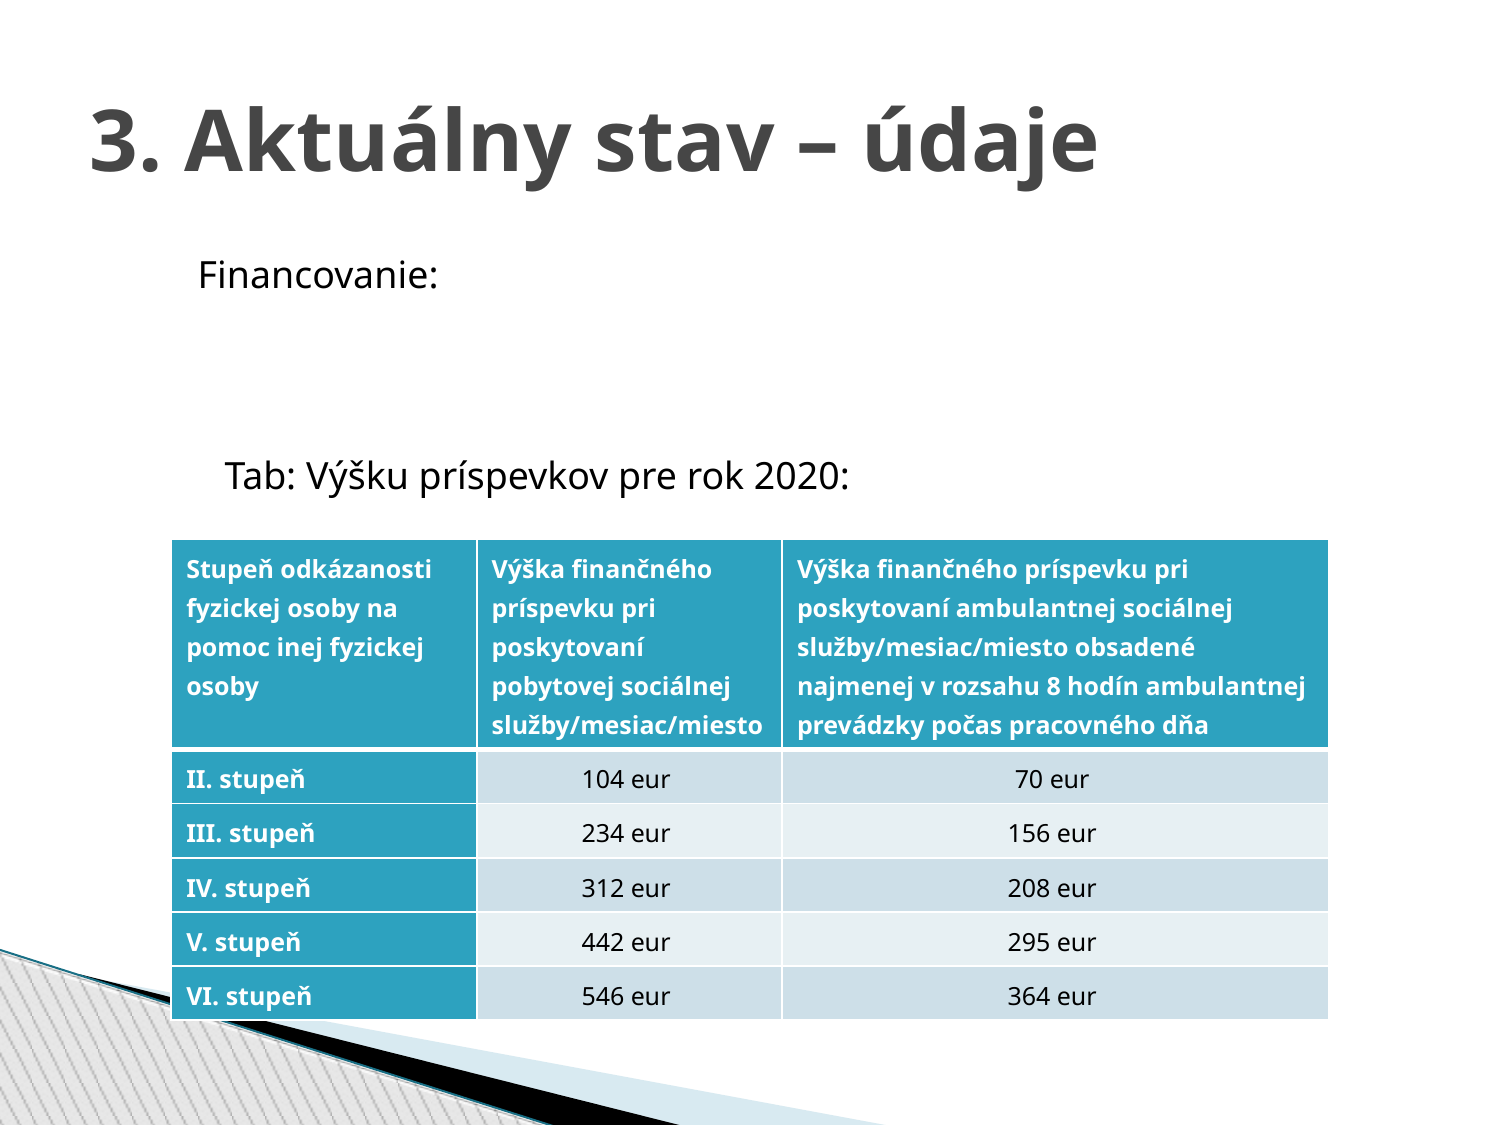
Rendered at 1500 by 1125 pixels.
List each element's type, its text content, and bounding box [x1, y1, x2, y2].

table_cell 442 eur [478, 913, 781, 965]
table_cell 208 eur [783, 859, 1328, 911]
table_cell 312 eur [478, 859, 781, 911]
table_cell 364 eur [783, 967, 1328, 1019]
table_cell IV. stupeň [172, 859, 476, 911]
text_box Financovanie: [182, 243, 1412, 304]
text_box 3. Aktuálny stav – údaje [74, 45, 1425, 233]
table_cell VI. stupeň [172, 967, 476, 1019]
table_cell 156 eur [783, 804, 1328, 857]
text_box Tab: Výšku príspevkov pre rok 2020: [209, 444, 866, 505]
table_cell 234 eur [478, 804, 781, 857]
table_cell 295 eur [783, 913, 1328, 965]
table_cell 70 eur [783, 752, 1328, 803]
table_cell 104 eur [478, 752, 781, 803]
table_header Výška finančného príspevku pri poskytovaní pobytovej sociálnej služby/mesiac/miesto [478, 540, 781, 747]
table_cell V. stupeň [172, 913, 476, 965]
table_header Stupeň odkázanosti fyzickej osoby na pomoc inej fyzickej osoby [172, 540, 476, 747]
table_cell III. stupeň [172, 804, 476, 857]
table_cell 546 eur [478, 967, 781, 1019]
table_header Výška finančného príspevku pri poskytovaní ambulantnej sociálnej služby/mesiac/miesto obsadené najmenej v rozsahu 8 hodín ambulantnej prevádzky počas pracovného dňa [783, 540, 1328, 747]
table_cell II. stupeň [172, 752, 476, 803]
